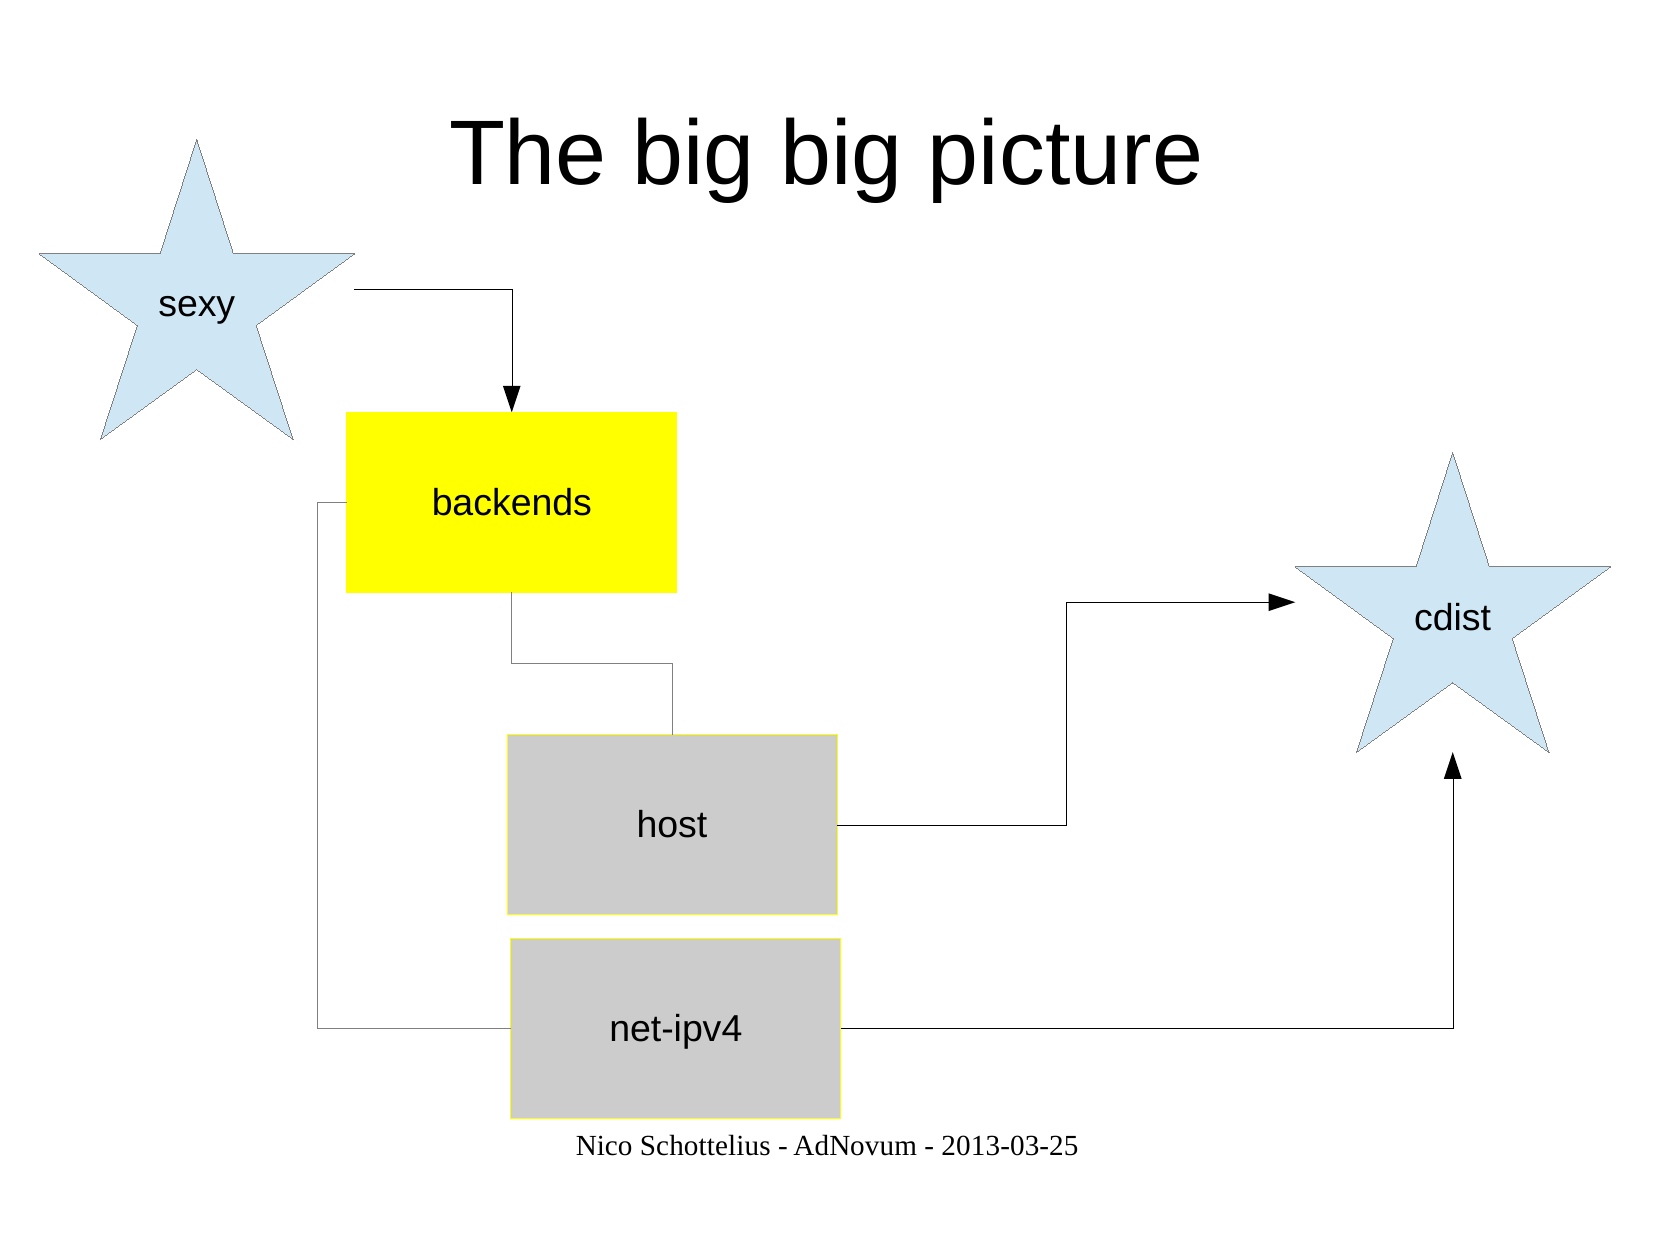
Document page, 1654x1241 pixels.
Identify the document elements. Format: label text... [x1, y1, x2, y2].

text_box backends [346, 412, 677, 593]
text_box host [507, 734, 838, 915]
title The big big picture [82, 49, 1571, 257]
text_box cdist [1295, 452, 1611, 753]
text_box net-ipv4 [510, 938, 841, 1119]
text_box sexy [39, 139, 355, 440]
